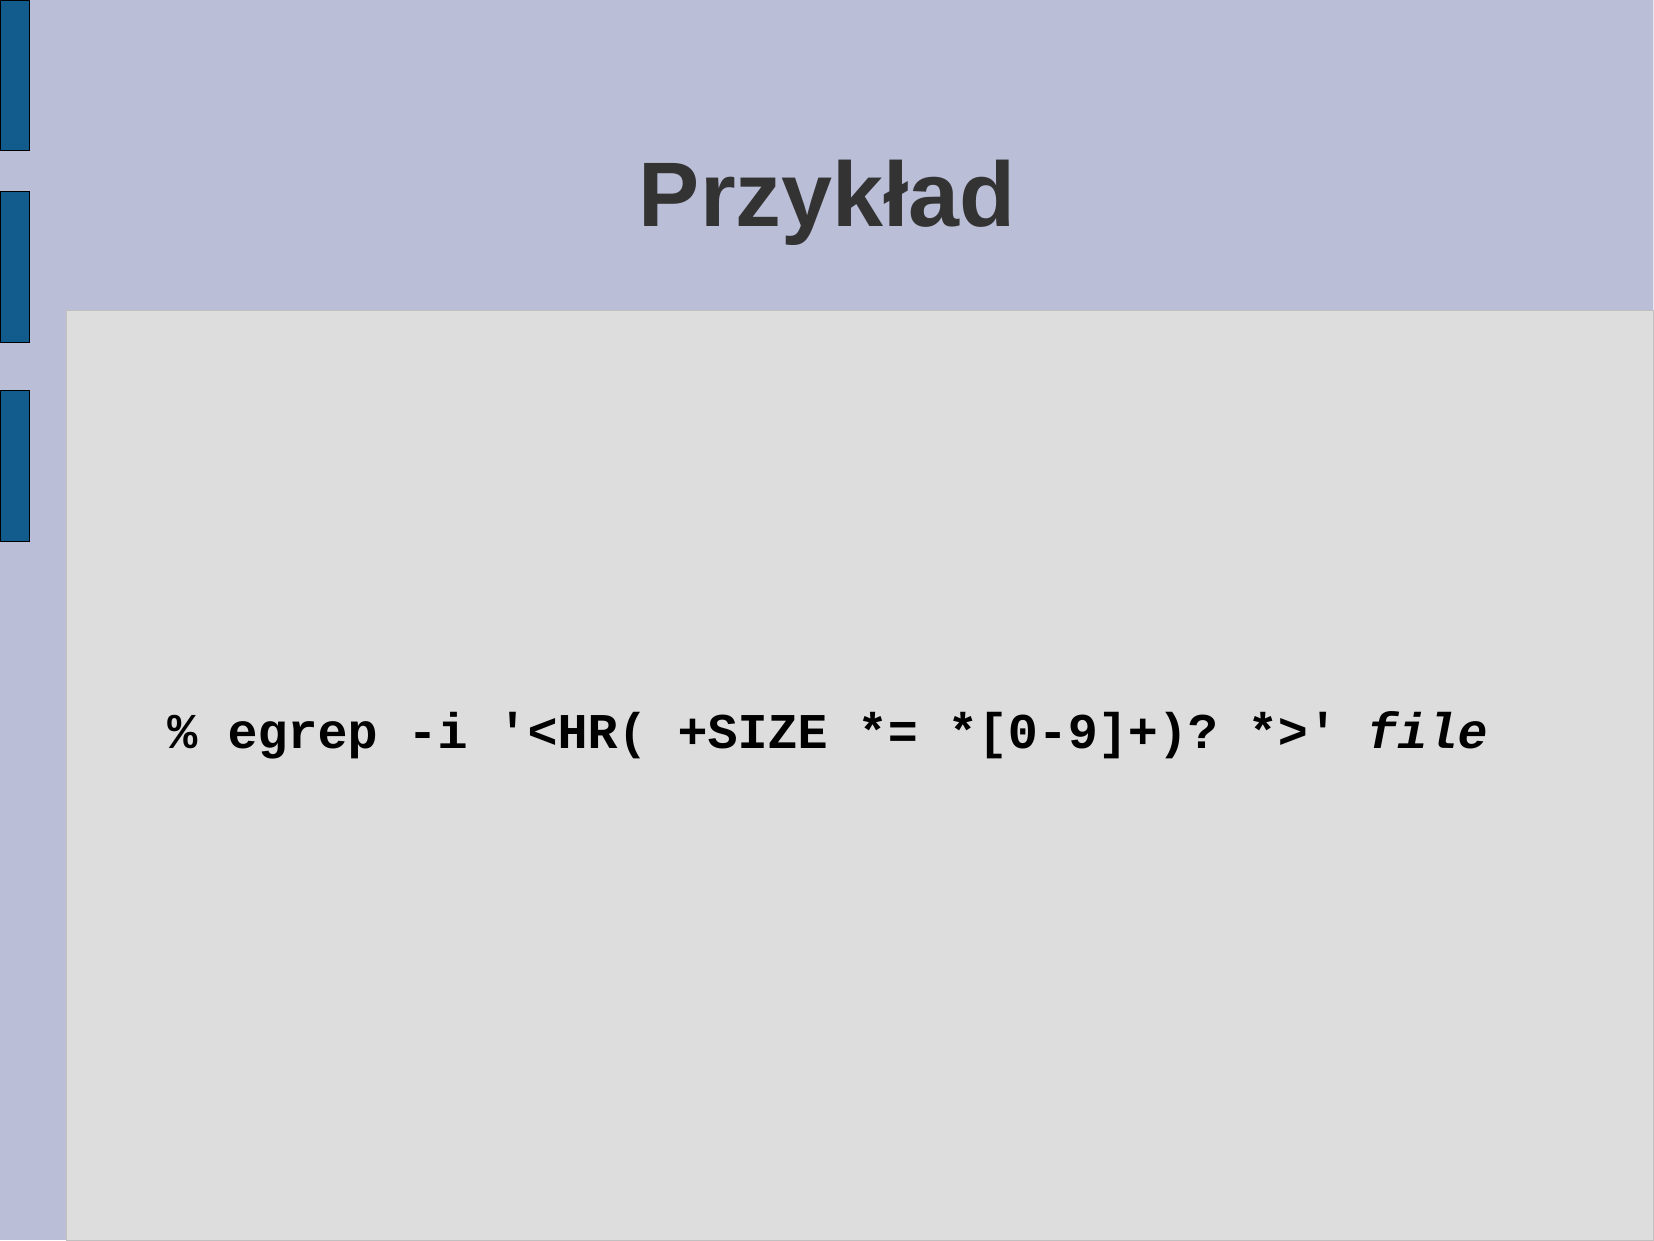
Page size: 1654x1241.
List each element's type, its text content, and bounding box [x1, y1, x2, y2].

title Przykład [121, 98, 1534, 291]
subtitle % egrep -i '<HR( +SIZE *= *[0-9]+)? *>' file [121, 352, 1534, 1119]
